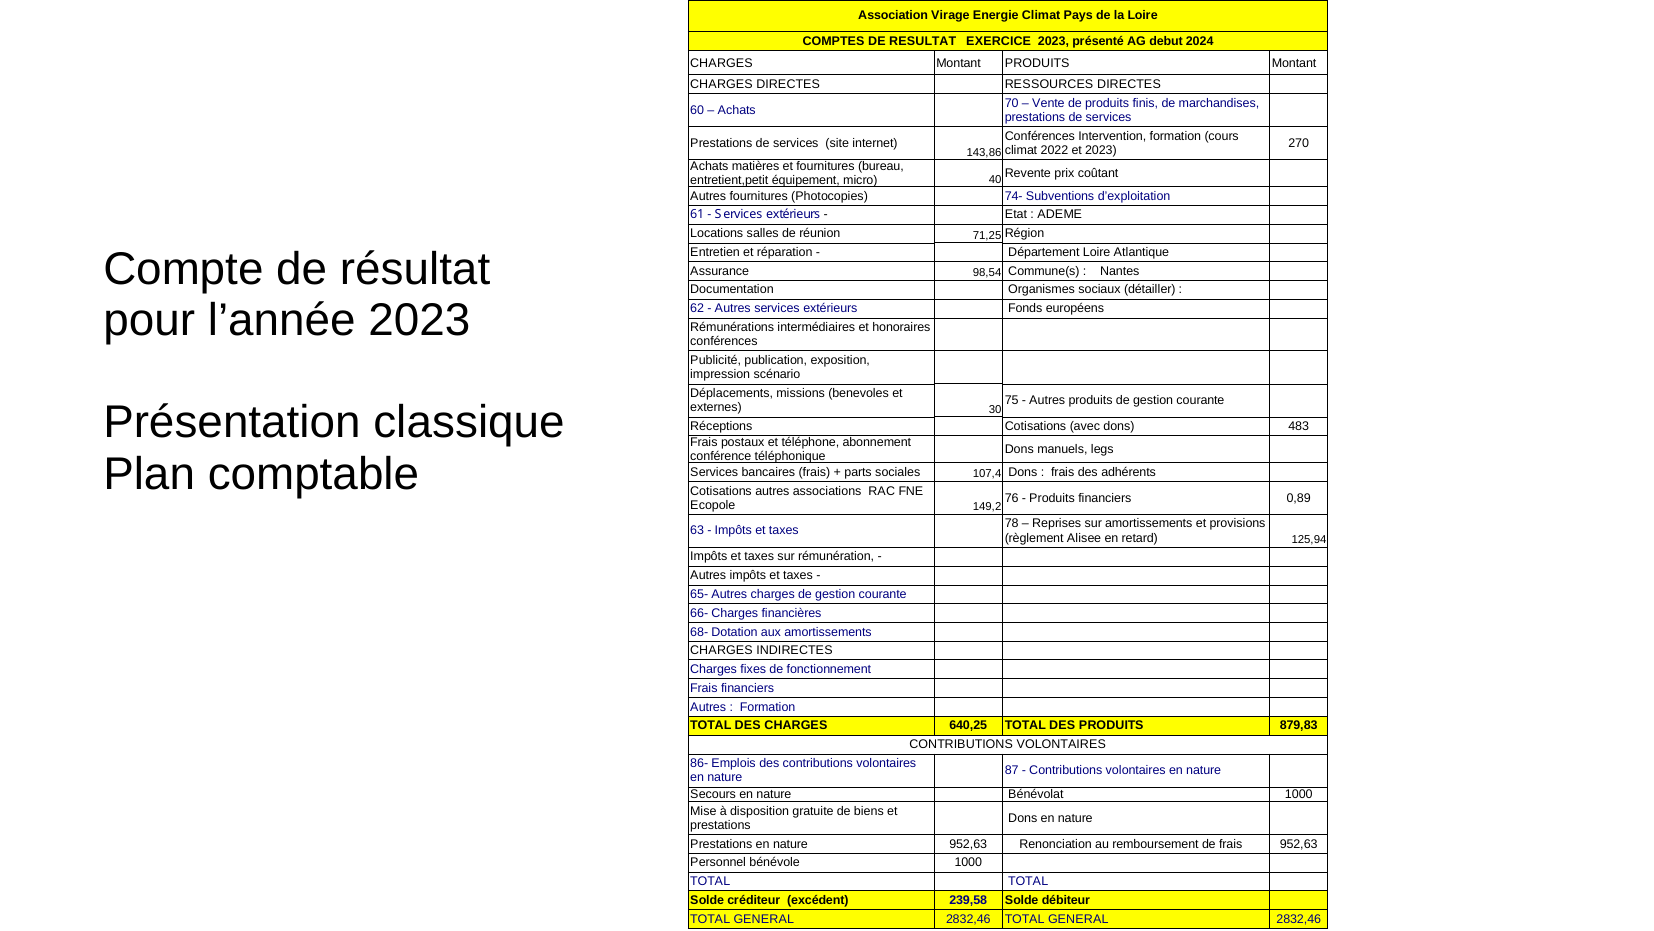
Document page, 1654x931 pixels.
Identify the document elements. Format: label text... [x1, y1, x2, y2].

picture [687, 0, 1329, 931]
text_box Compte de résultat pour l’année 2023 Présentation classique Plan comptable [88, 235, 591, 532]
